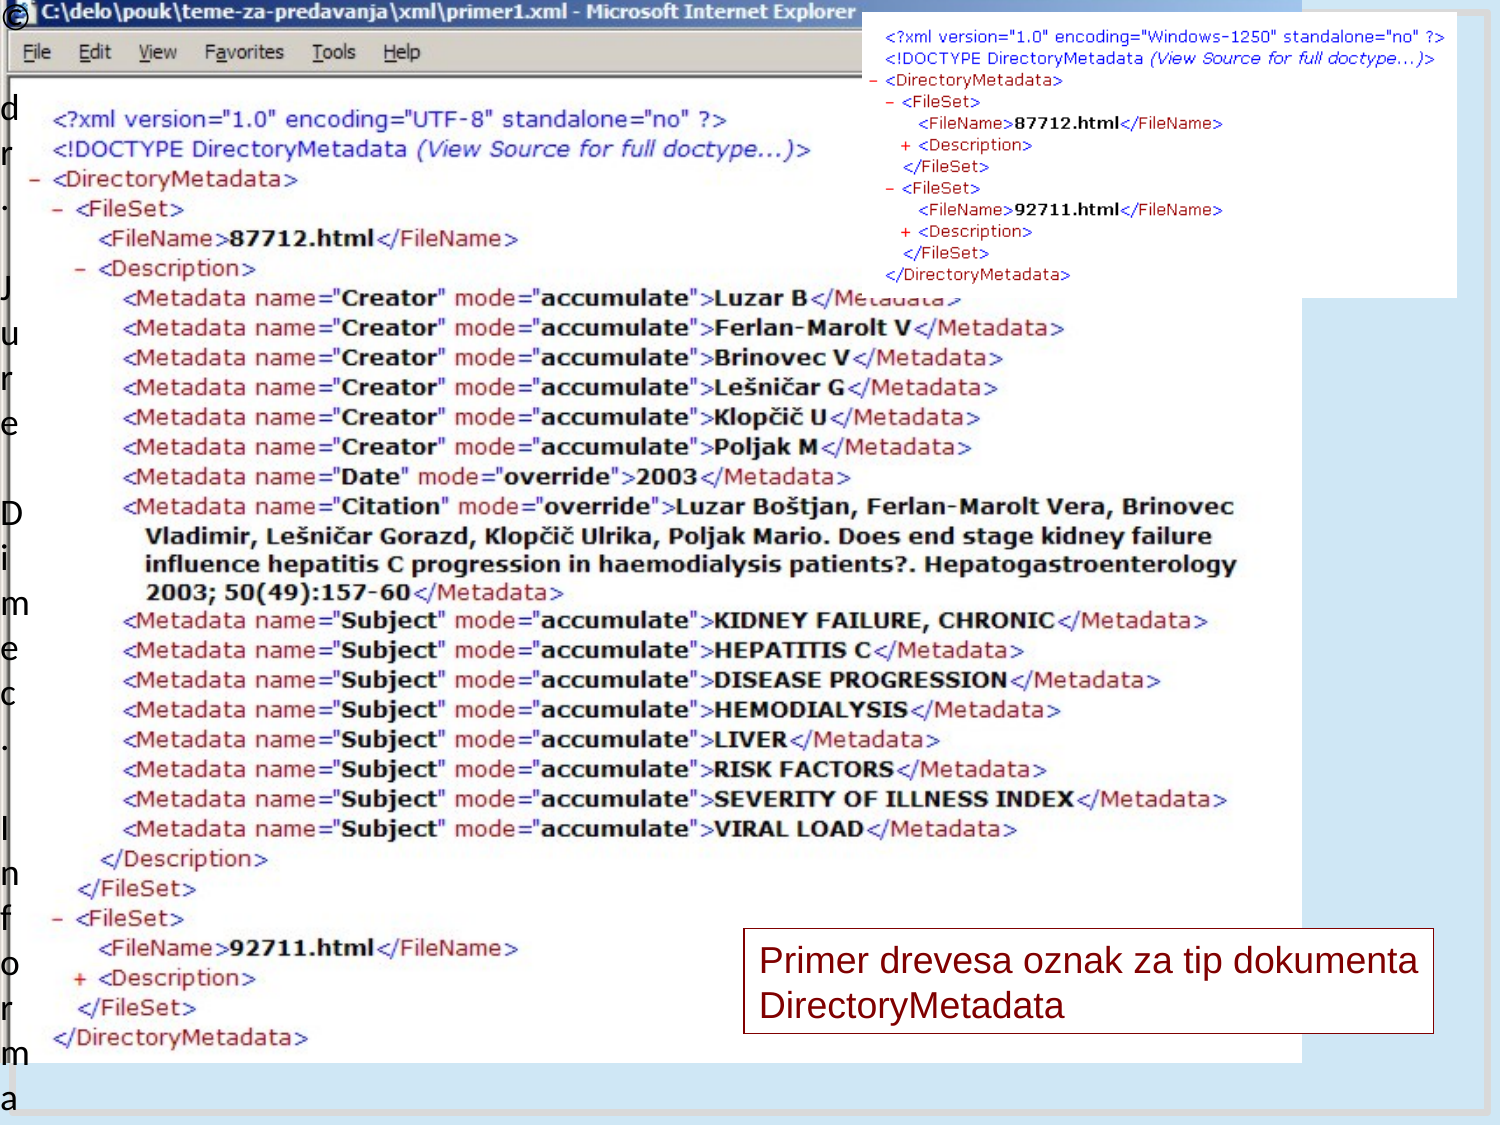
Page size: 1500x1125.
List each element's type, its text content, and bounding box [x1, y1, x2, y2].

picture [0, 0, 1457, 1063]
text_box Primer drevesa oznak za tip dokumenta DirectoryMetadata [744, 928, 1434, 1034]
picture [17, 1049, 24, 1063]
chart [862, 12, 1458, 299]
picture [6, 1049, 13, 1063]
